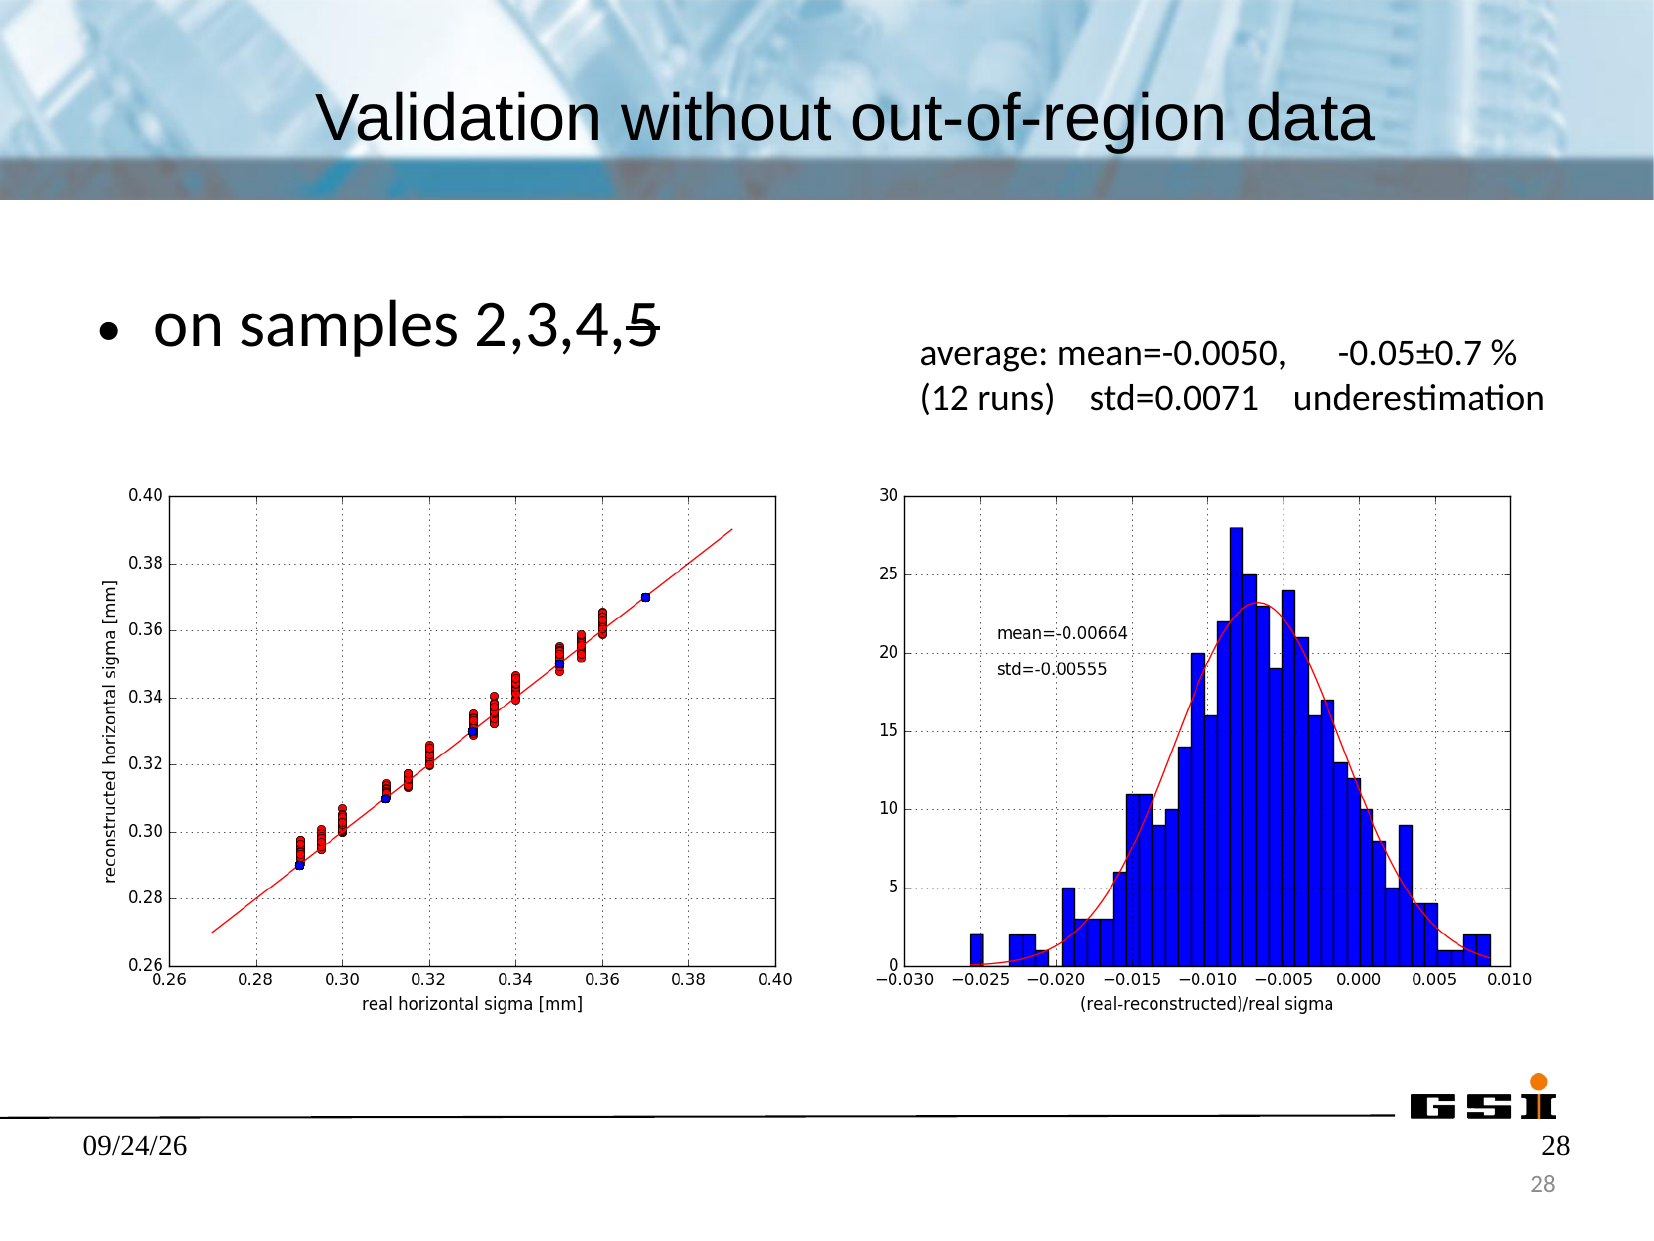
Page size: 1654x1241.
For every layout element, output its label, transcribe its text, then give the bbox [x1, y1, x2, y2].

list on samples 2,3,4,5 [82, 1024, 1571, 1108]
picture [0, 0, 1654, 200]
picture [1411, 1108, 1556, 1119]
title Validation without out-of-region data [76, 14, 1616, 221]
text_box average: mean=-0.0050, -0.05±0.7 % (12 runs) std=0.0071 underestimation [904, 320, 1634, 426]
picture [71, 437, 1588, 1024]
slide_number <Foliennummer> [1185, 1149, 1571, 1216]
list on samples 2,3,4,5 [82, 289, 1571, 437]
